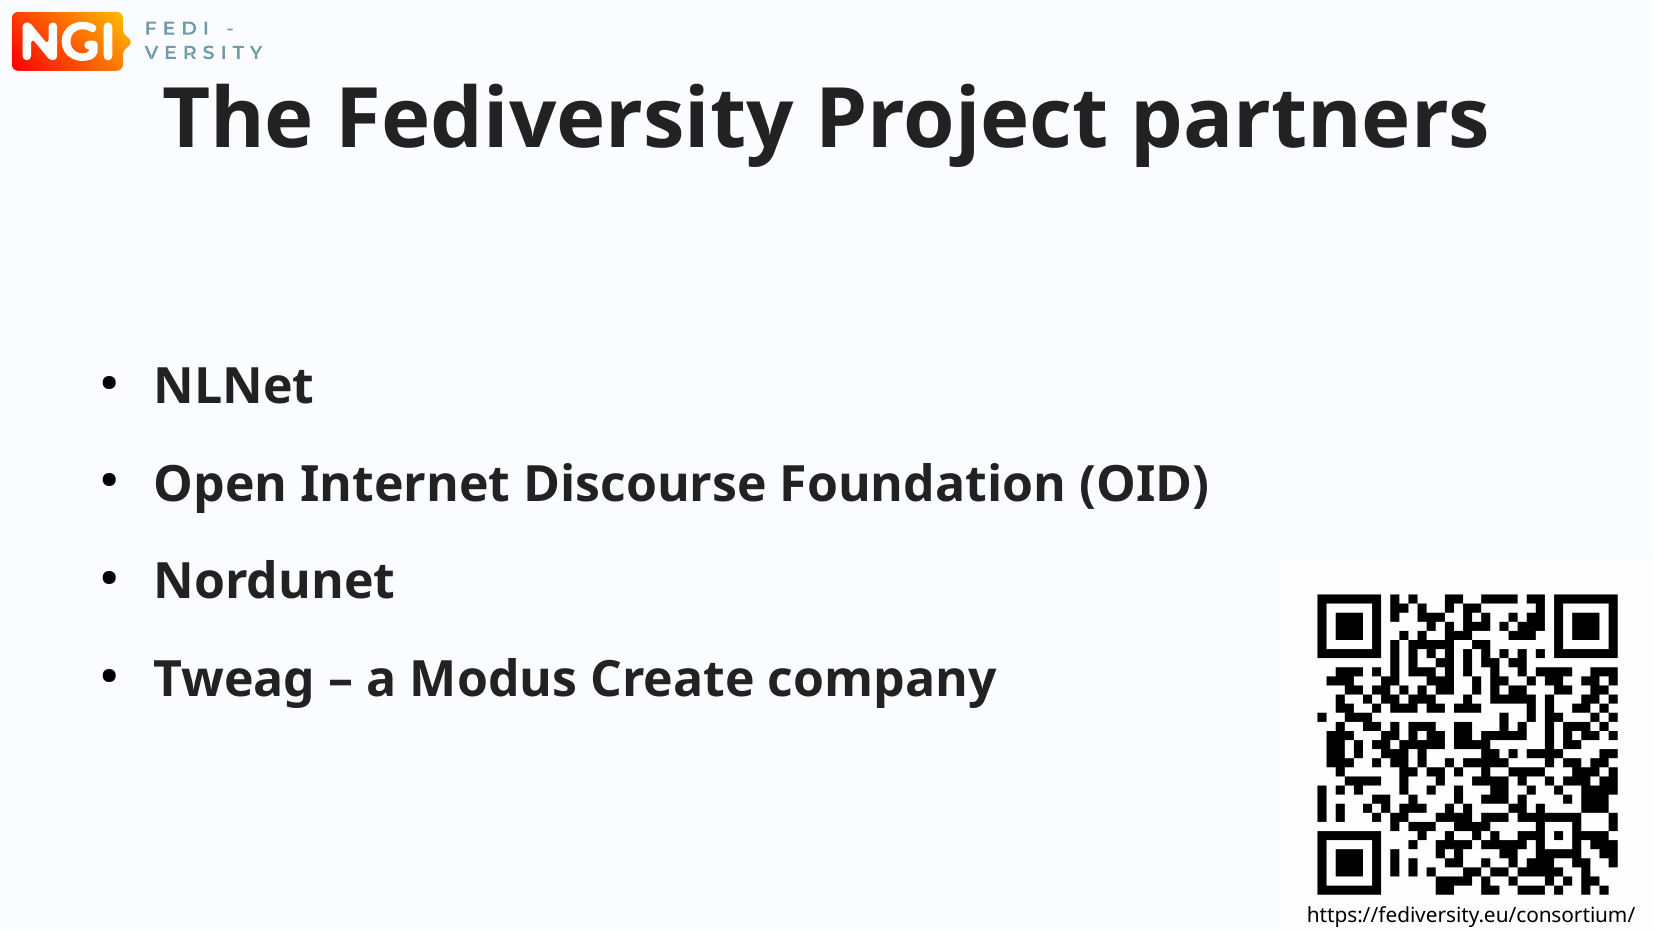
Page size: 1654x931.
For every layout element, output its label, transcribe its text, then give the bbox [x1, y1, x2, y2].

picture [1281, 558, 1654, 931]
title The Fediversity Project partners [82, 37, 1571, 193]
list NLNet Open Internet Discourse Foundation (OID) Nordunet Tweag – a Modus Create company [82, 251, 1571, 792]
text_box https://fediversity.eu/consortium/ [1292, 892, 1644, 931]
